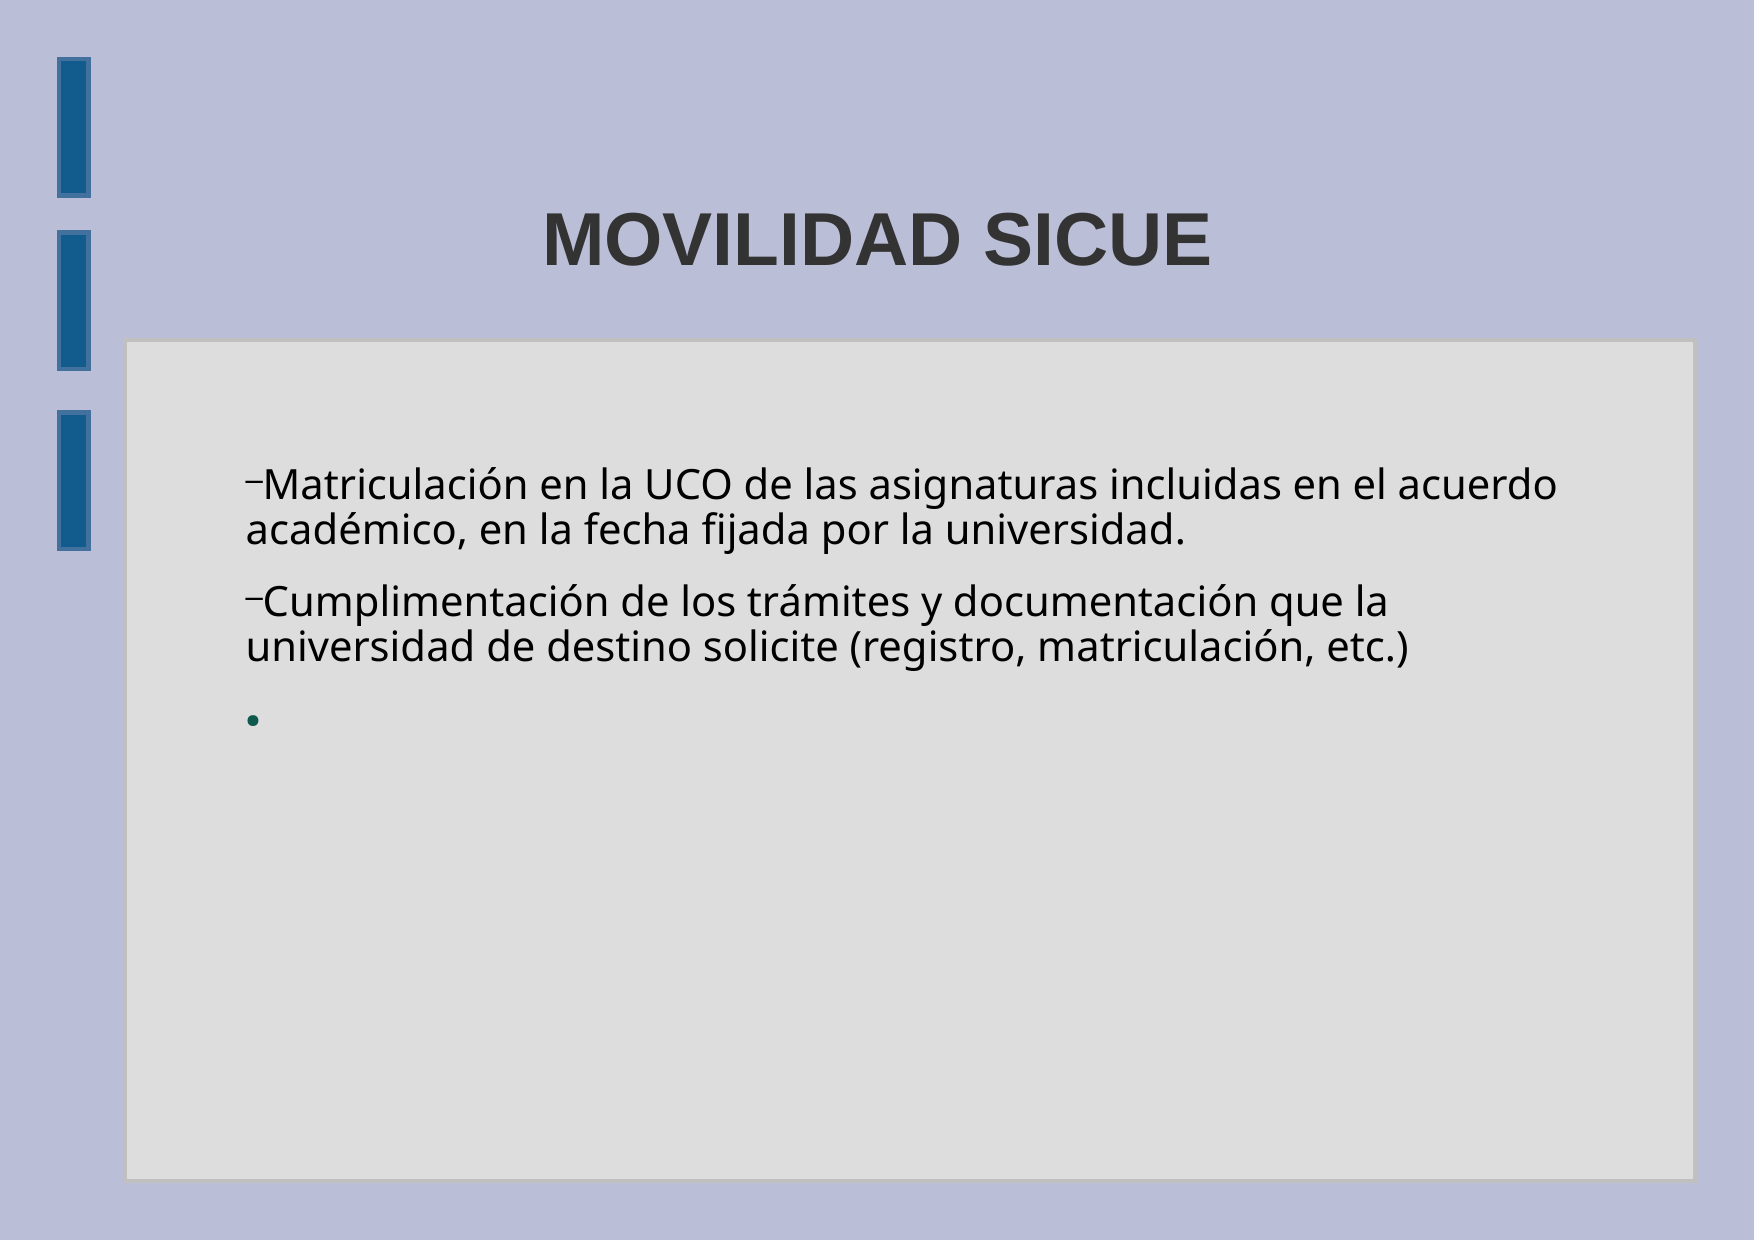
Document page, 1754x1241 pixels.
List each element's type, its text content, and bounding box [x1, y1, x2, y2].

title MOVILIDAD SICUE [179, 141, 1577, 329]
list Matriculación en la UCO de las asignaturas incluidas en el acuerdo académico, en la fecha fijada por la universidad. Cumplimentación de los trámites y documentación que la universidad de destino solicite (registro, matriculación, etc.) [245, 463, 1577, 1107]
